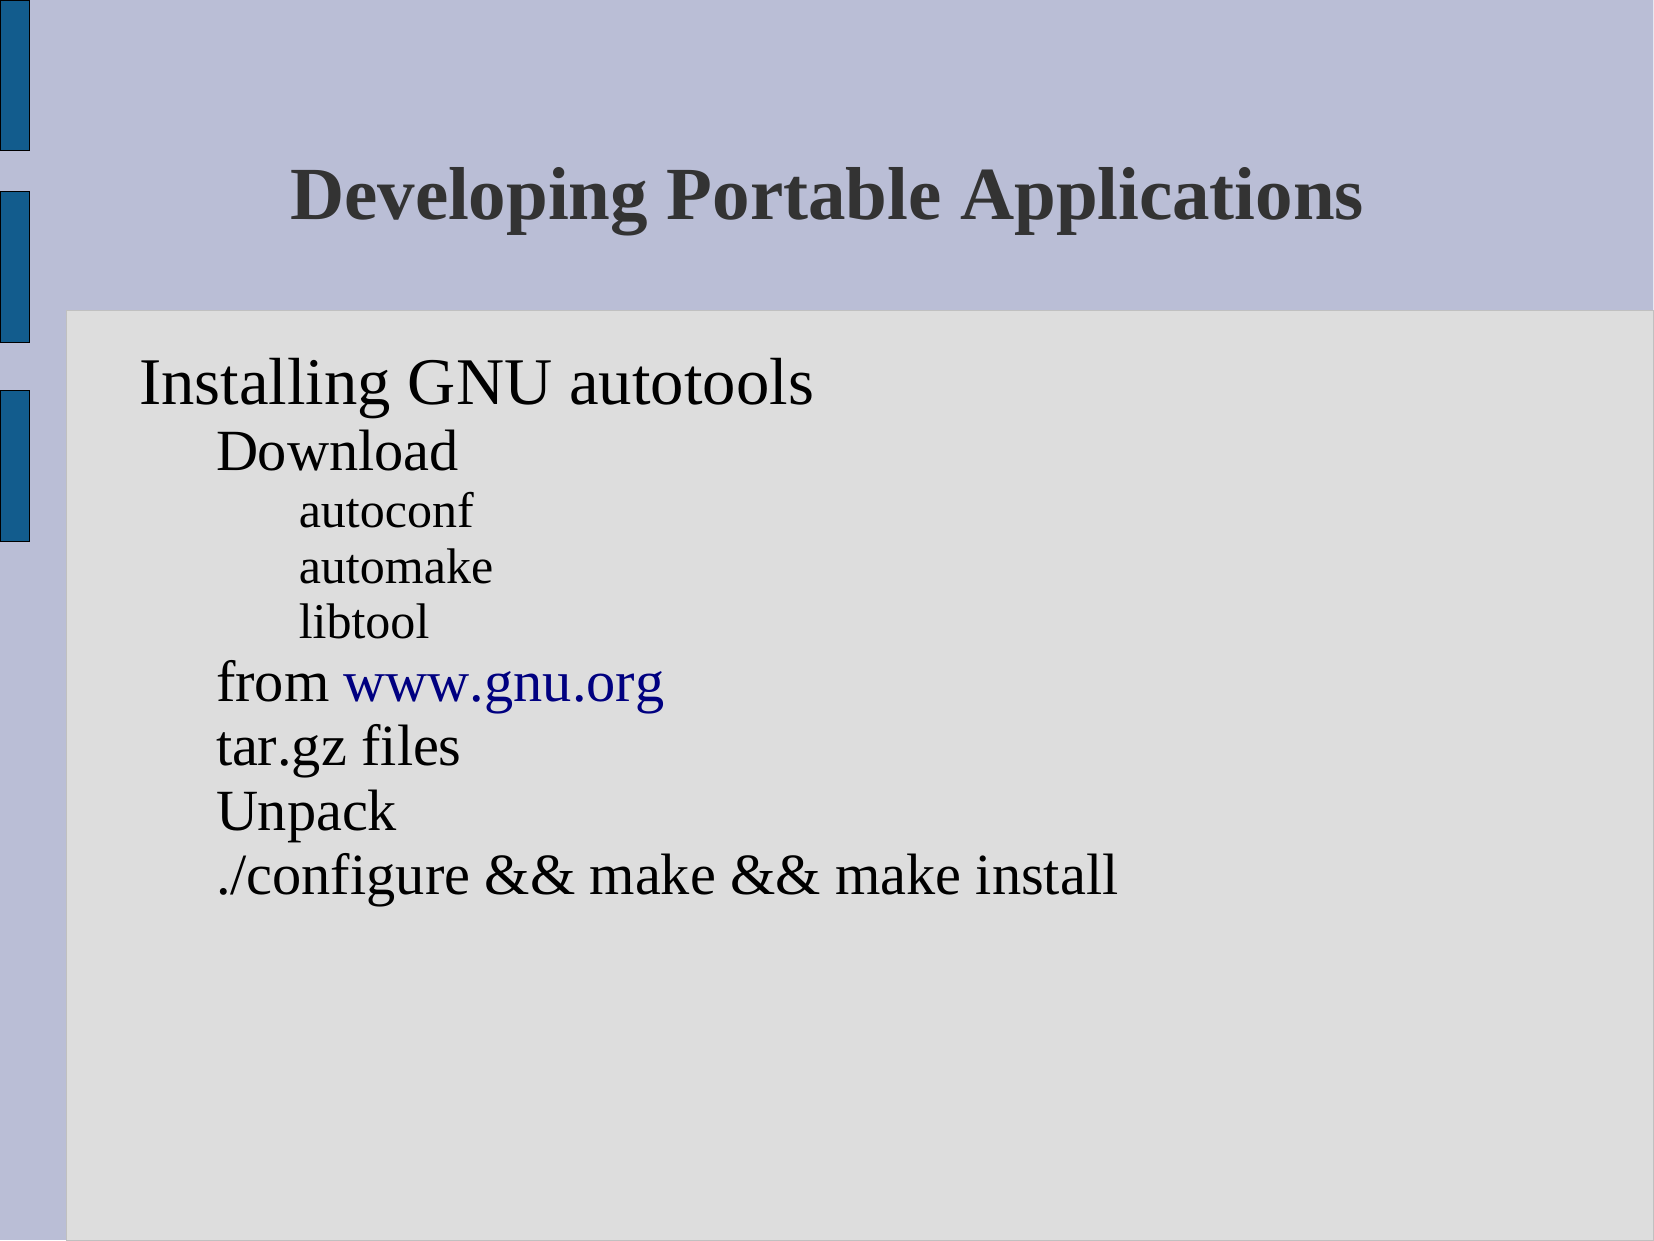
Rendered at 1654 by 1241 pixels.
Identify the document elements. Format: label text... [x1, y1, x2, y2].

list Installing GNU autotools Download autoconf automake libtool from www.gnu.org tar.gz files Unpack ./configure && make && make install [121, 344, 1534, 1127]
title Developing Portable Applications [121, 91, 1534, 299]
